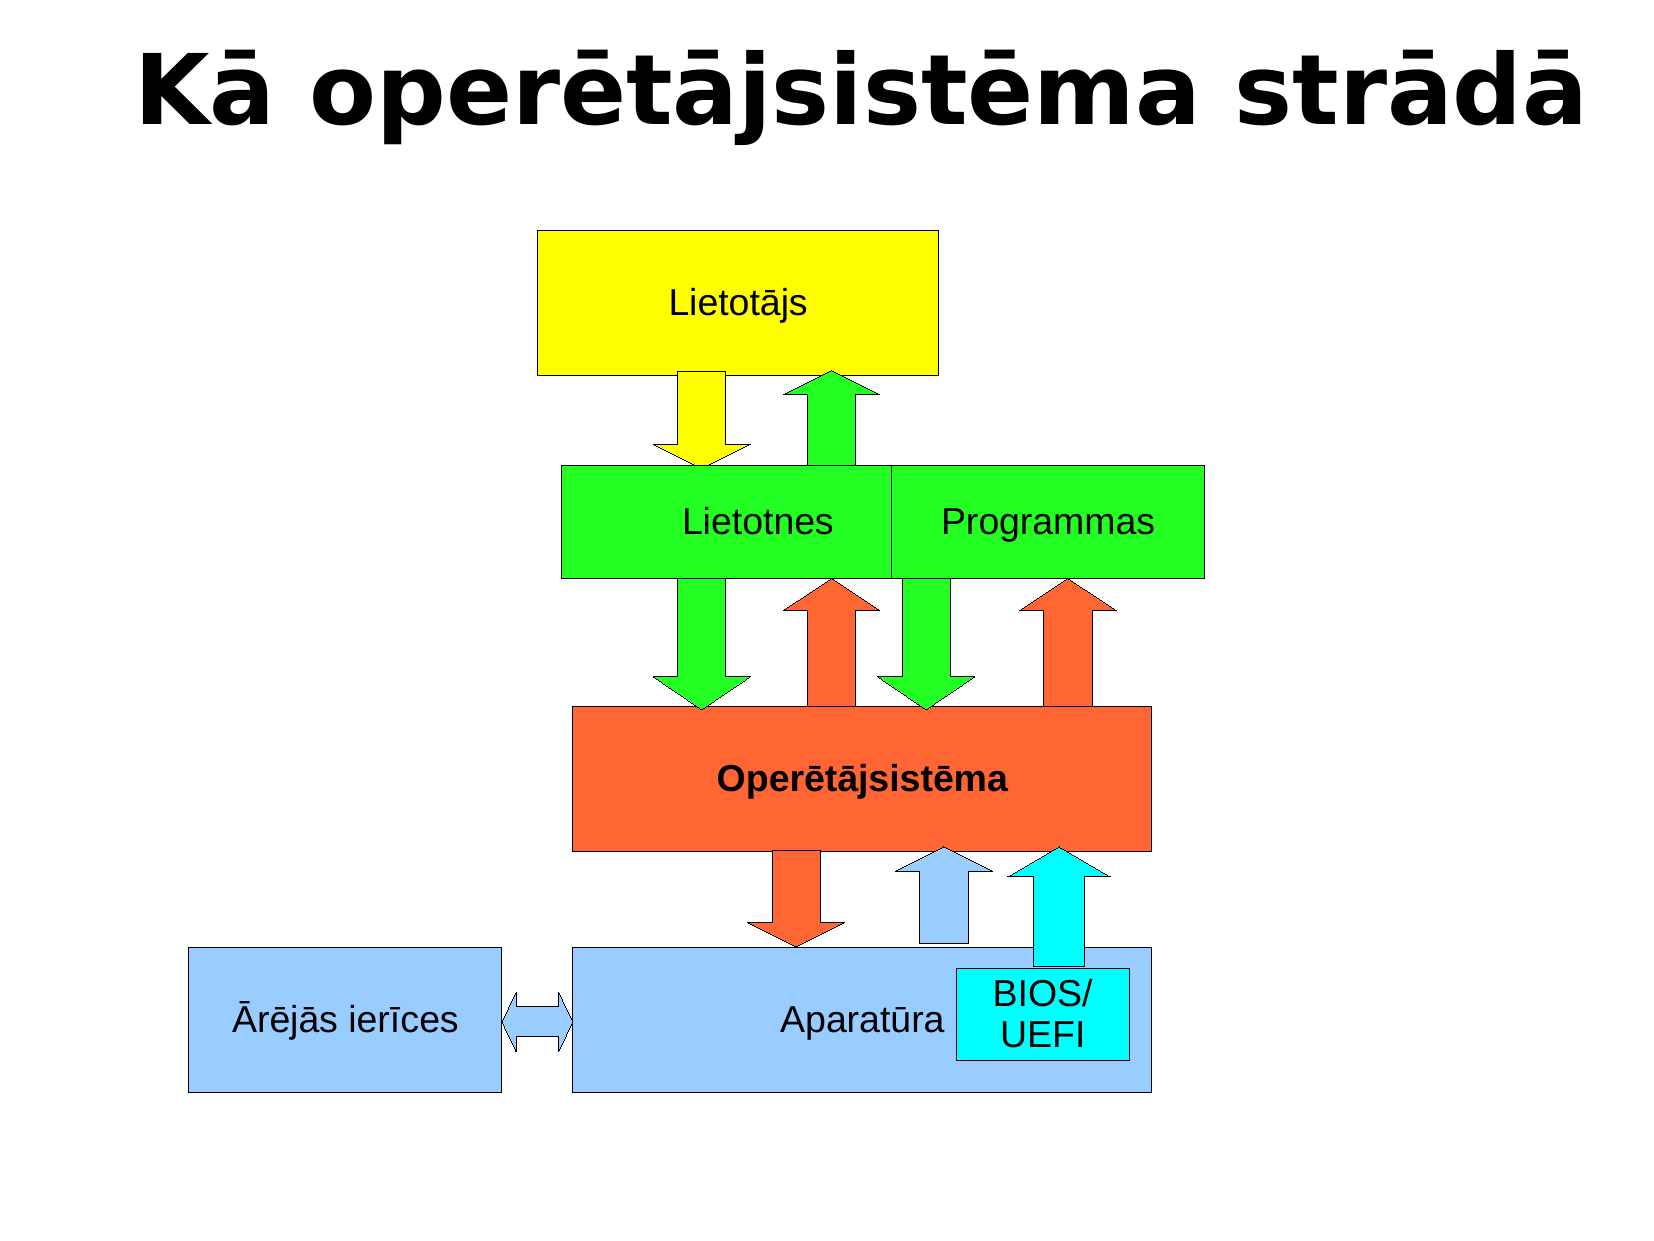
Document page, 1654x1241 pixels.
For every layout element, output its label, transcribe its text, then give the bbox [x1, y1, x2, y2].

text_box Aparatūra [572, 947, 1152, 1093]
text_box [895, 846, 993, 944]
text_box BIOS/ UEFI [956, 968, 1130, 1061]
text_box [653, 579, 751, 710]
text_box Lietotājs [537, 230, 939, 376]
text_box [1019, 578, 1117, 707]
text_box Operētājsistēma [572, 706, 1152, 852]
text_box [501, 992, 573, 1052]
text_box Programmas [892, 465, 1205, 579]
text_box [877, 578, 975, 710]
title Kā operētājsistēma strādā [88, 33, 1636, 148]
text_box Ārējās ierīces [188, 947, 502, 1093]
text_box [653, 371, 751, 465]
text_box [783, 578, 880, 707]
text_box [1007, 846, 1111, 967]
text_box [783, 370, 880, 465]
text_box Lietotnes [561, 465, 892, 579]
text_box [747, 850, 845, 947]
